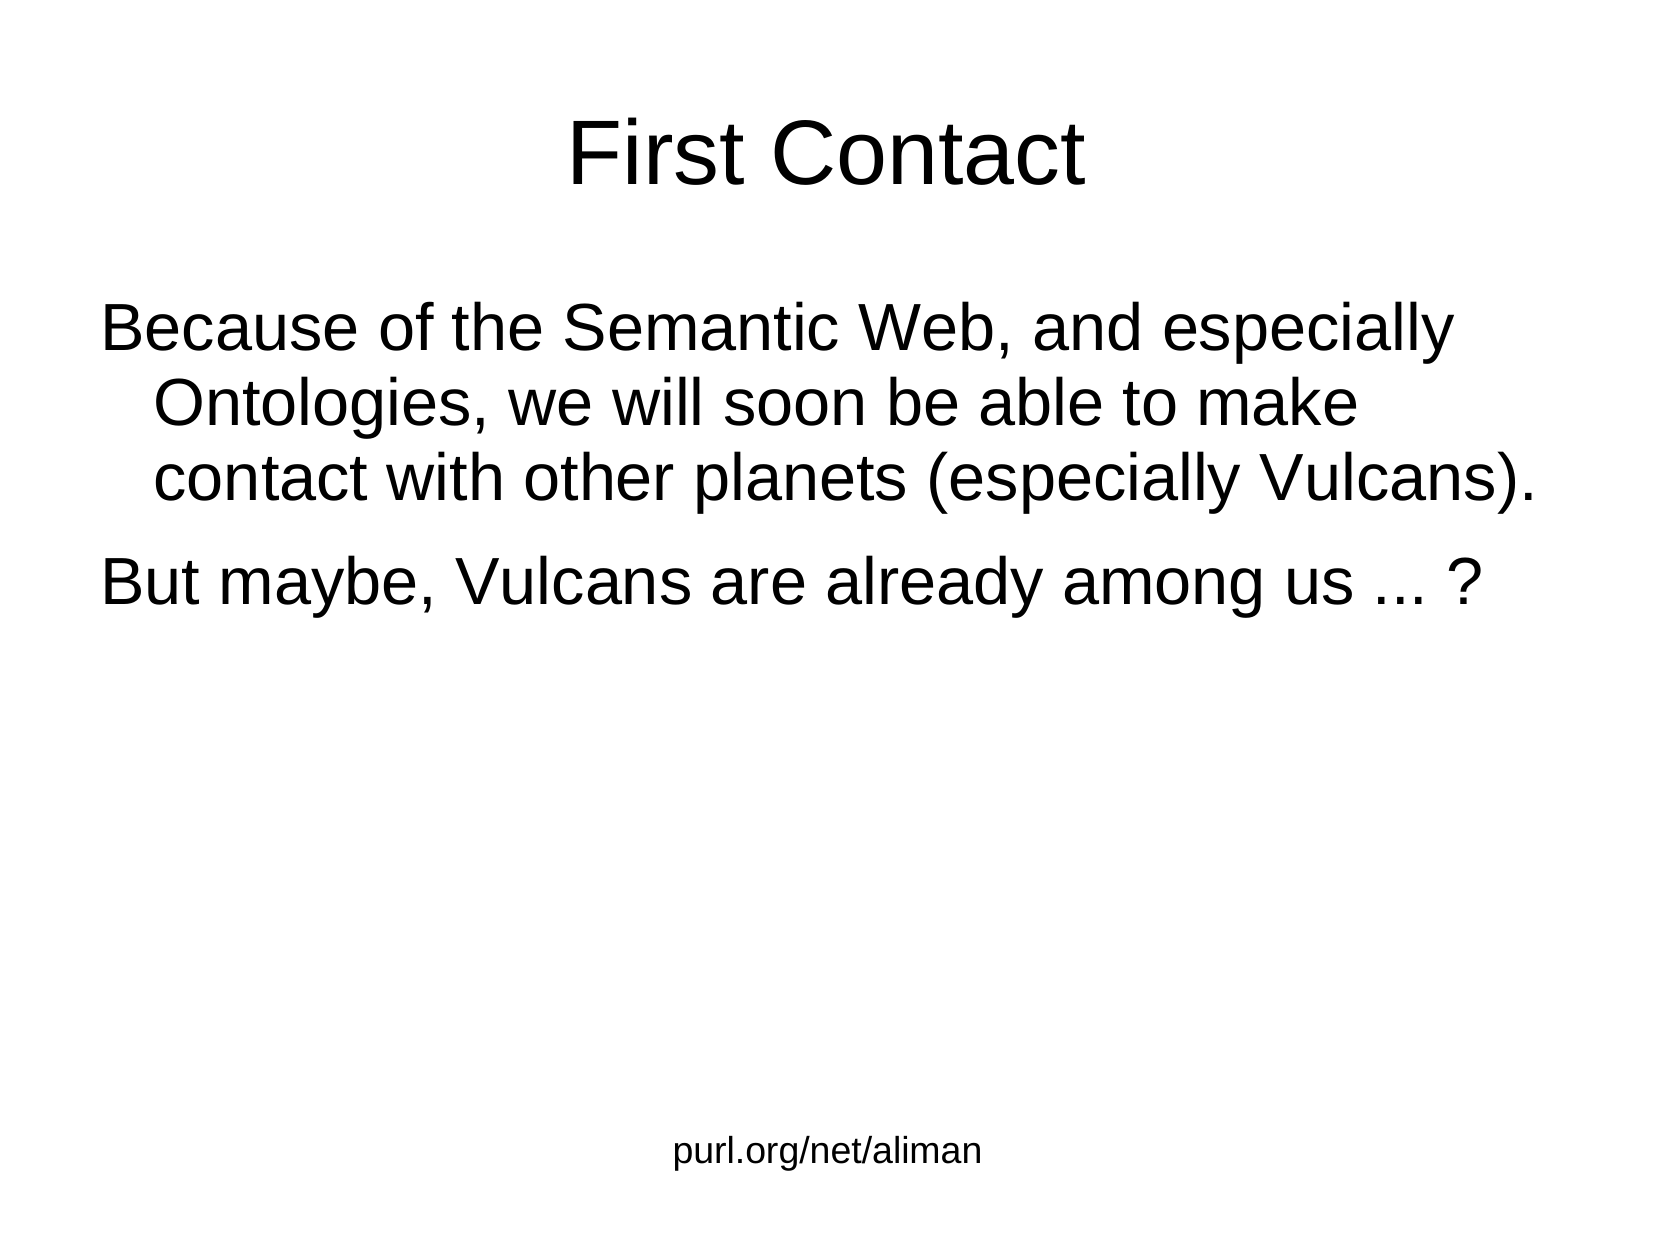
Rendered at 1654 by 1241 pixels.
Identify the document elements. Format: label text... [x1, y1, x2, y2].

title First Contact [82, 56, 1571, 250]
list Because of the Semantic Web, and especially Ontologies, we will soon be able to make contact with other planets (especially Vulcans). But maybe, Vulcans are already among us ... ? [82, 290, 1571, 1094]
